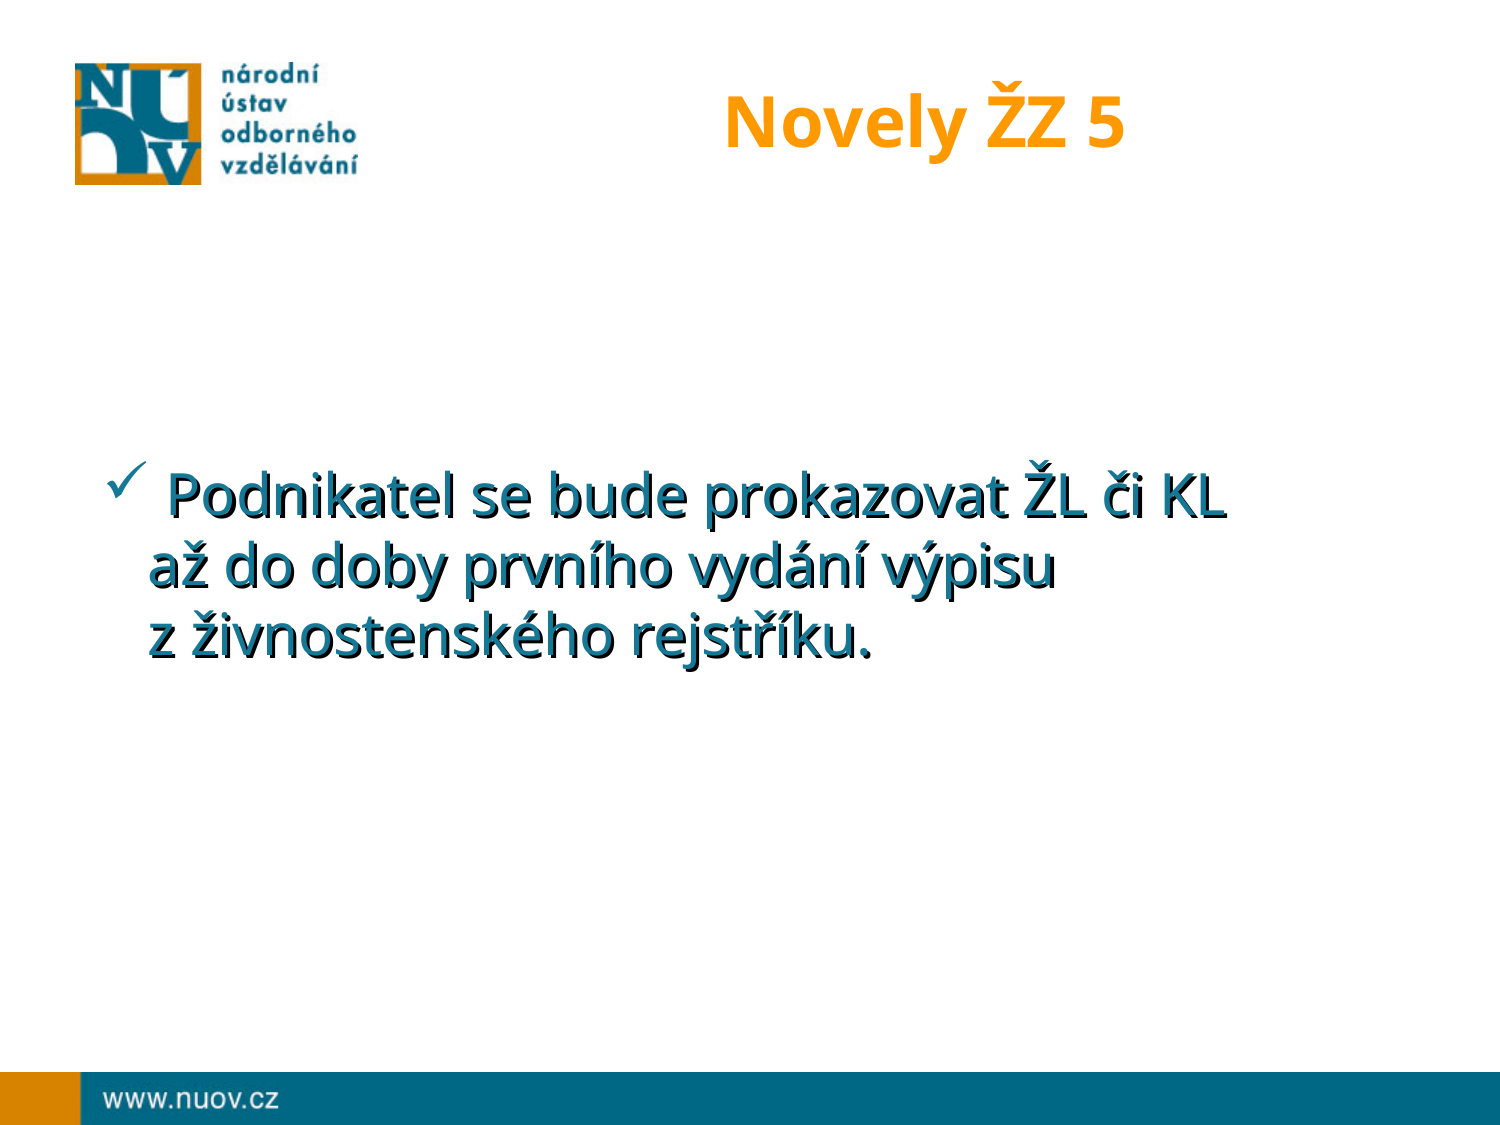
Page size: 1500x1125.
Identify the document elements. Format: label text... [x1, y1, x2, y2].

title Novely ŽZ 5 [374, 50, 1475, 188]
text_box [75, 62, 358, 185]
text_box [0, 1072, 1500, 1125]
text_box Podnikatel se bude prokazovat ŽL či KL až do doby prvního vydání výpisu z živnostenského rejstříku. [87, 449, 1500, 676]
